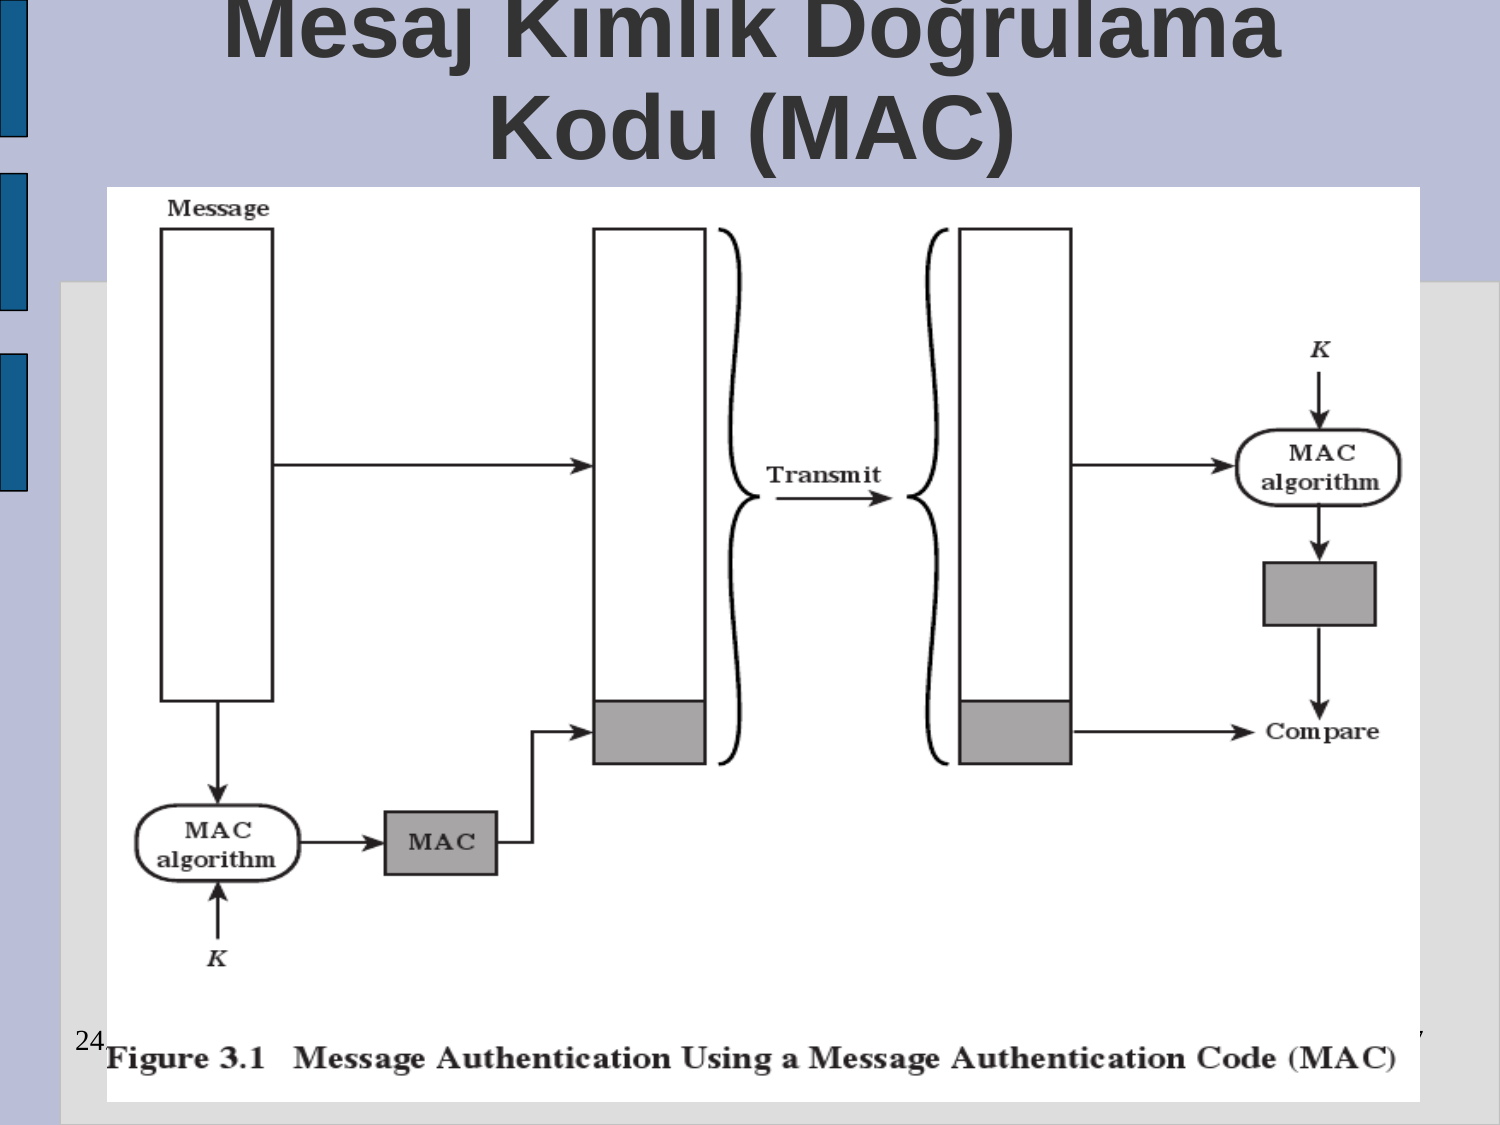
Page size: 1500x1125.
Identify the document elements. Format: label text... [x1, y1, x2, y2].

title Mesaj Kimlik Doğrulama Kodu (MAC) [112, 0, 1393, 187]
picture [107, 187, 1420, 1102]
